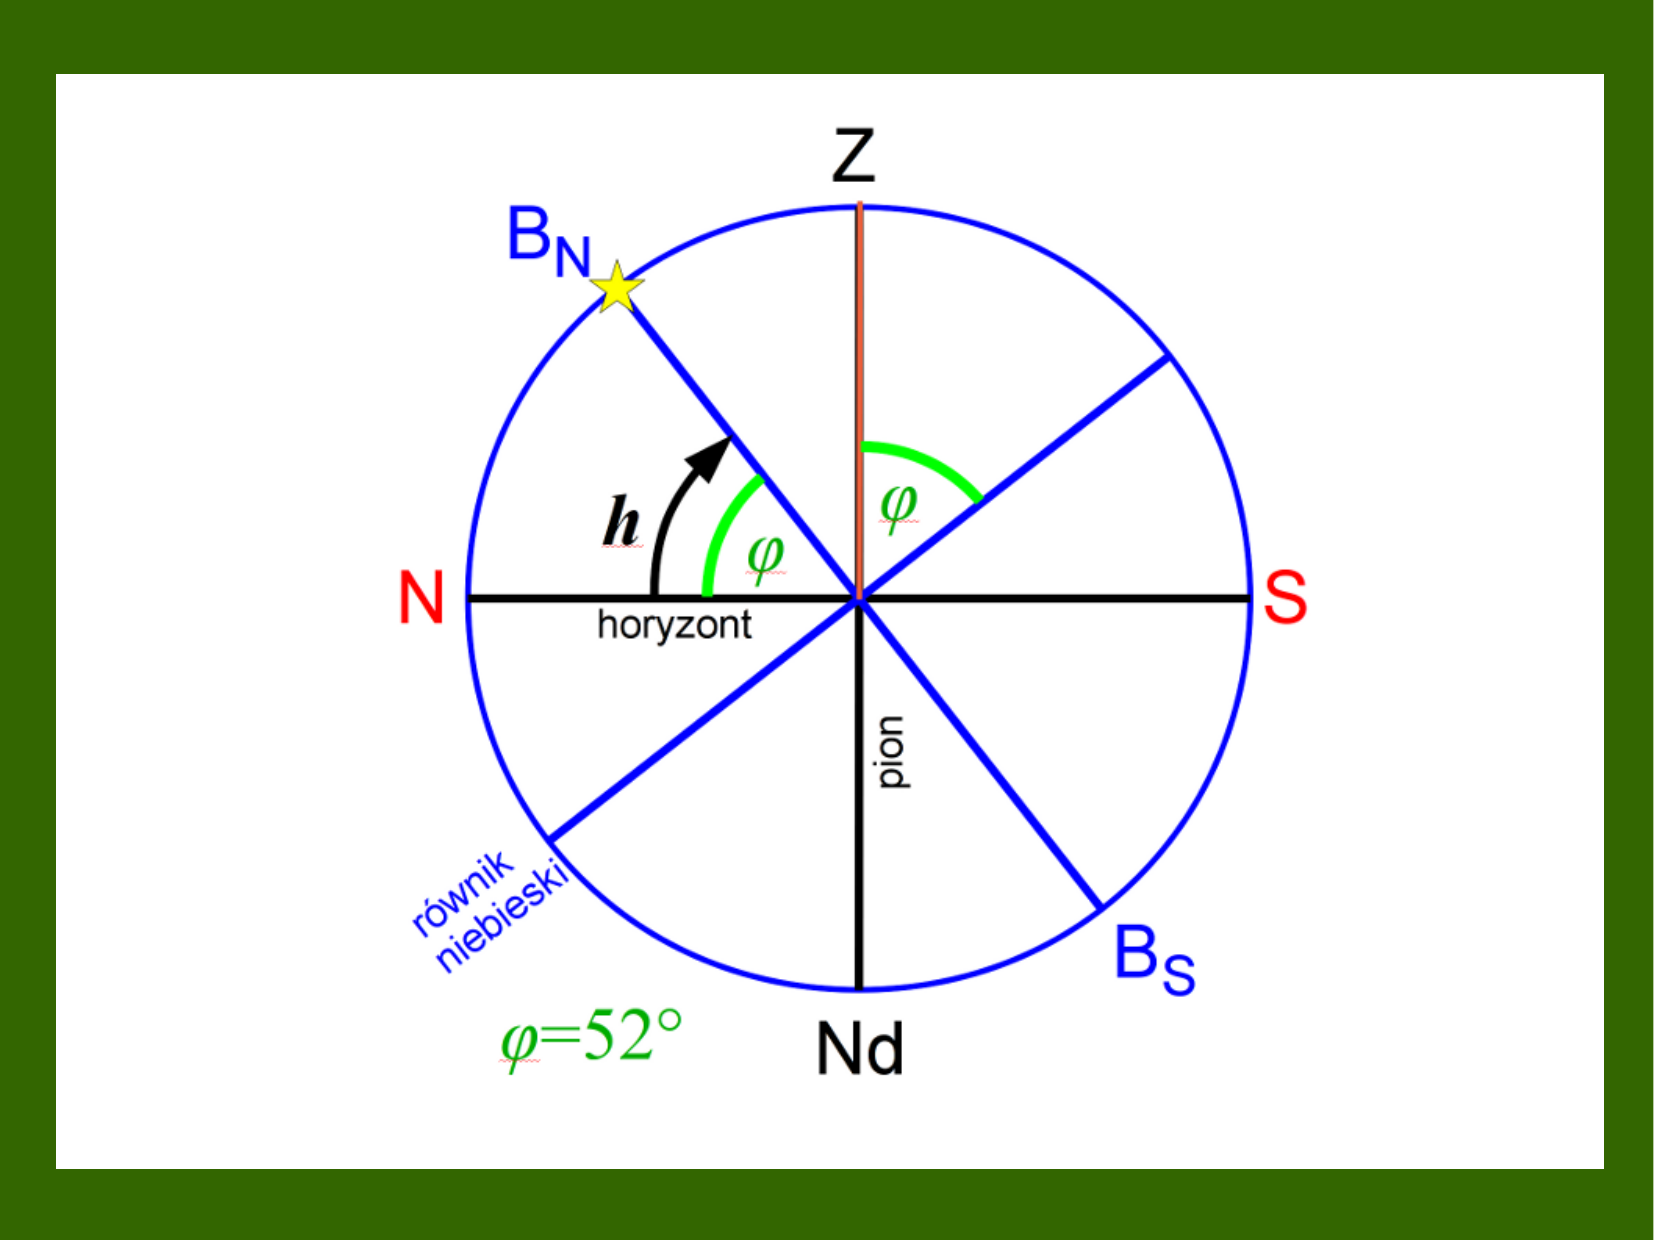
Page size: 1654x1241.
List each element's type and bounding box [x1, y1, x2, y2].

picture [56, 74, 1604, 1169]
